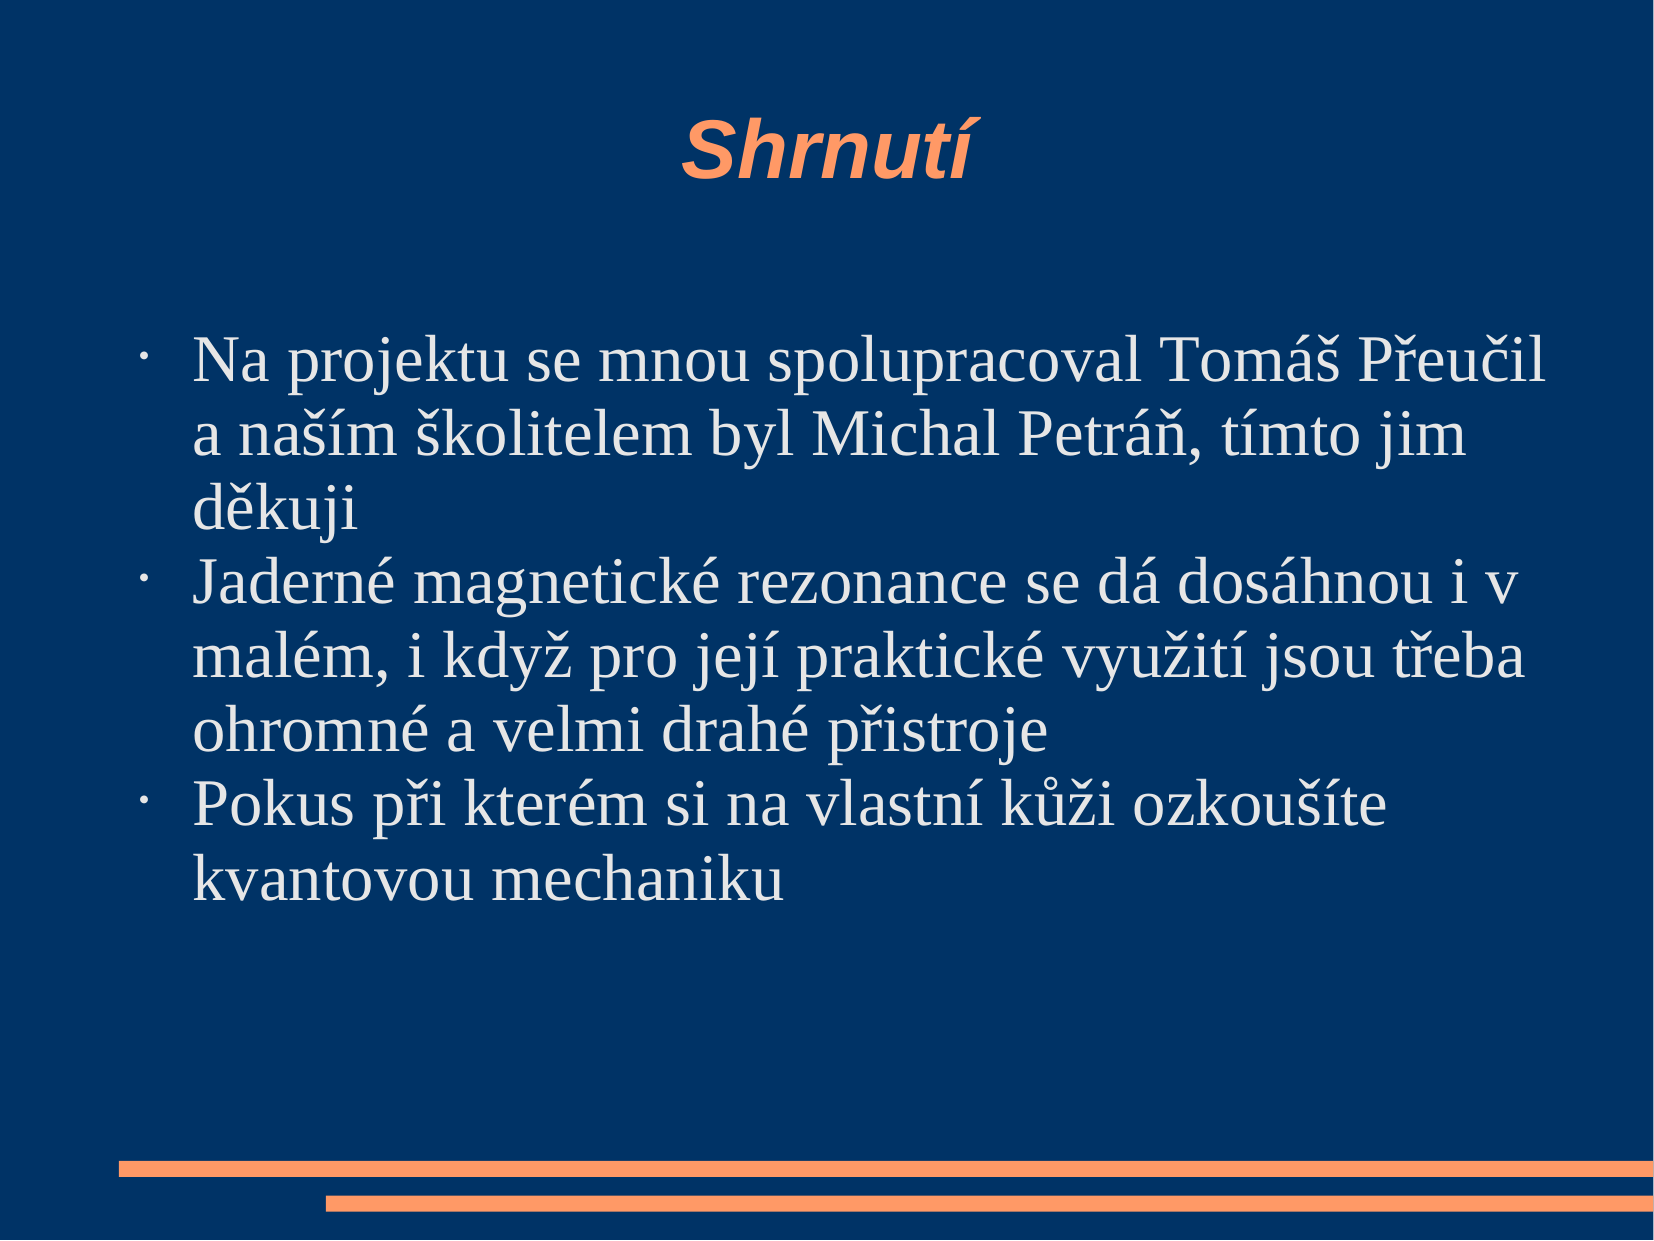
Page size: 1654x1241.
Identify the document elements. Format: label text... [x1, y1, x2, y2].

list Na projektu se mnou spolupracoval Tomáš Přeučil a naším školitelem byl Michal Petráň, tímto jim děkuji Jaderné magnetické rezonance se dá dosáhnou i v malém, i když pro její praktické využití jsou třeba ohromné a velmi drahé přistroje Pokus při kterém si na vlastní kůži ozkoušíte kvantovou mechaniku [121, 322, 1561, 1118]
title Shrnutí [121, 53, 1534, 247]
